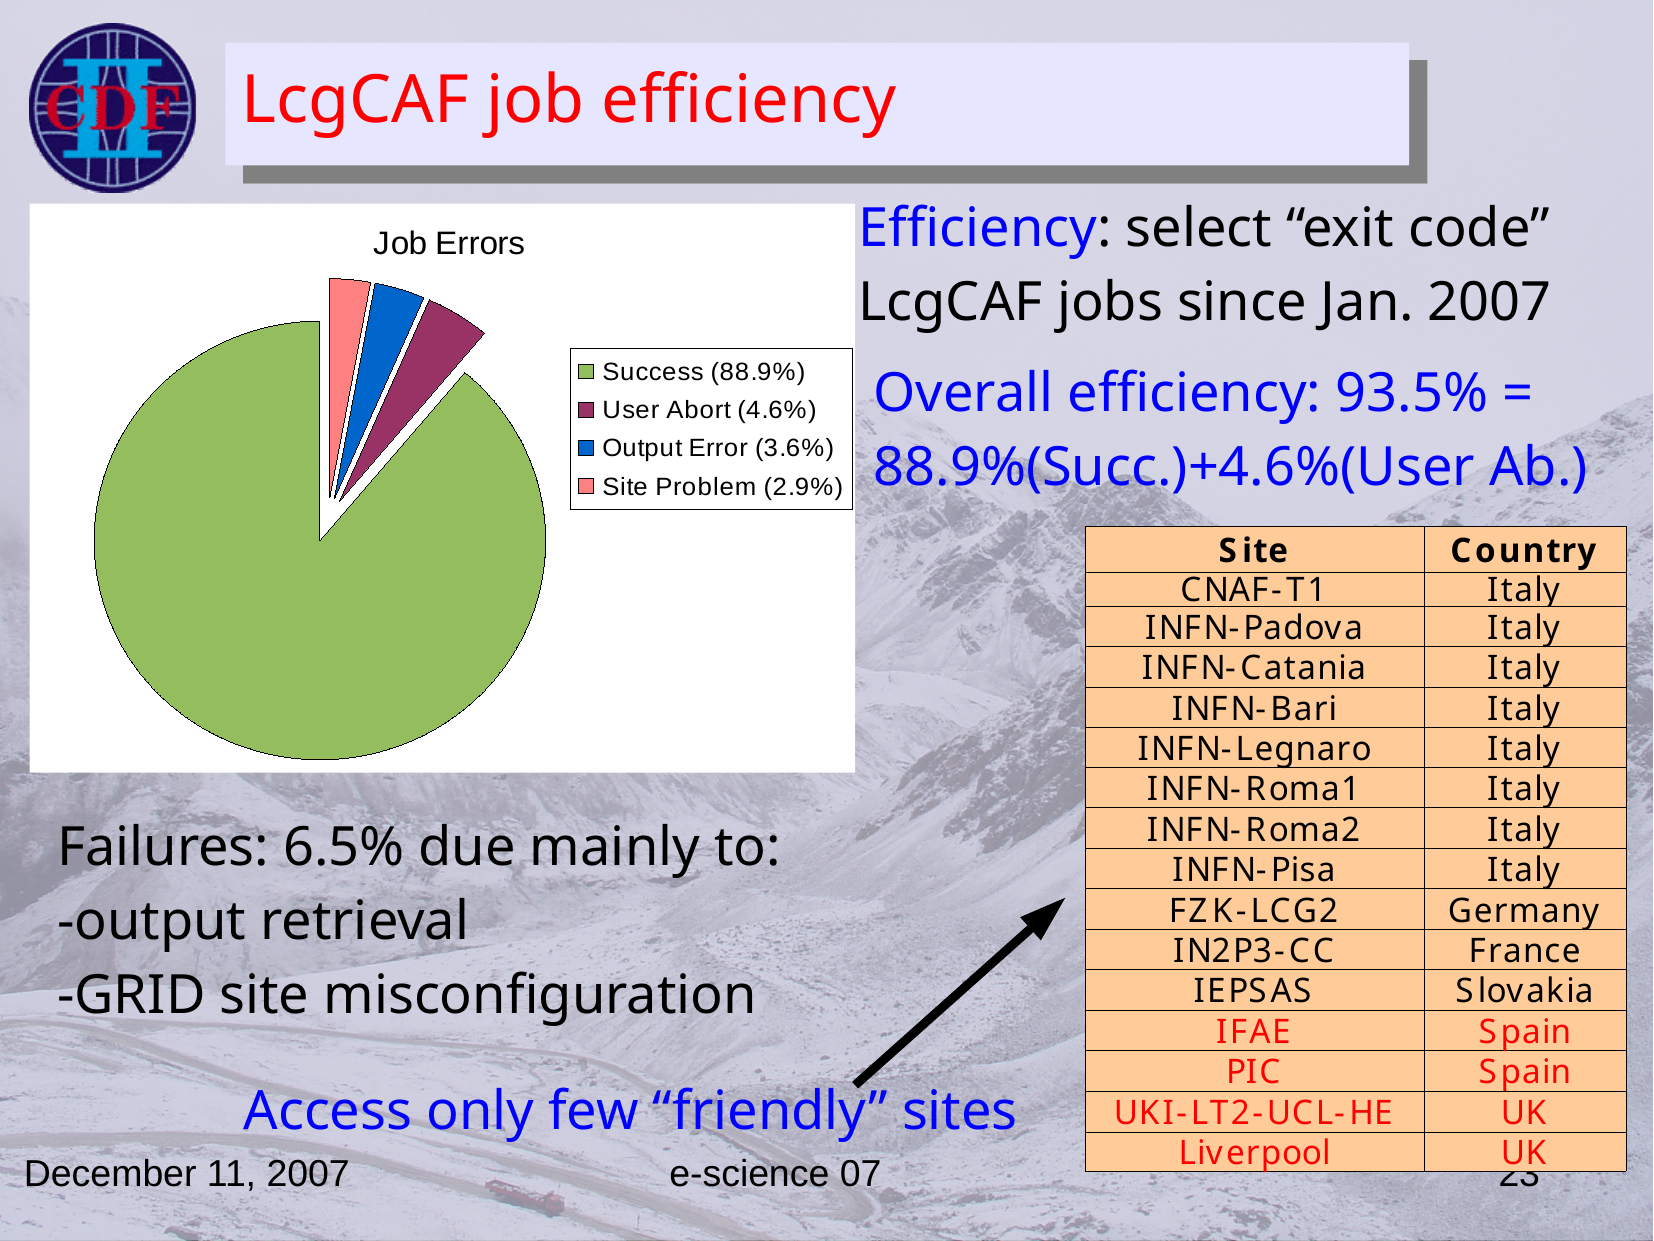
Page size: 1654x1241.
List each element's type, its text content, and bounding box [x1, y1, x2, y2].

chart [1085, 526, 1628, 1174]
text_box Access only few “friendly” sites [228, 1064, 1064, 1155]
text_box [0, 0, 1653, 1241]
chart [29, 203, 856, 773]
picture [29, 23, 198, 193]
text_box <number> [1483, 1145, 1653, 1229]
text_box December 11, 2007 [11, 1144, 362, 1229]
text_box Efficiency: select “exit code” LcgCAF jobs since Jan. 2007 [843, 180, 1632, 355]
text_box LcgCAF job efficiency [225, 42, 1410, 166]
text_box Overall efficiency: 93.5% = 88.9%(Succ.)+4.6%(User Ab.) [859, 346, 1639, 512]
text_box e-science 07 [655, 1155, 896, 1229]
text_box Failures: 6.5% due mainly to: -output retrieval -GRID site misconfiguration [42, 800, 927, 1042]
